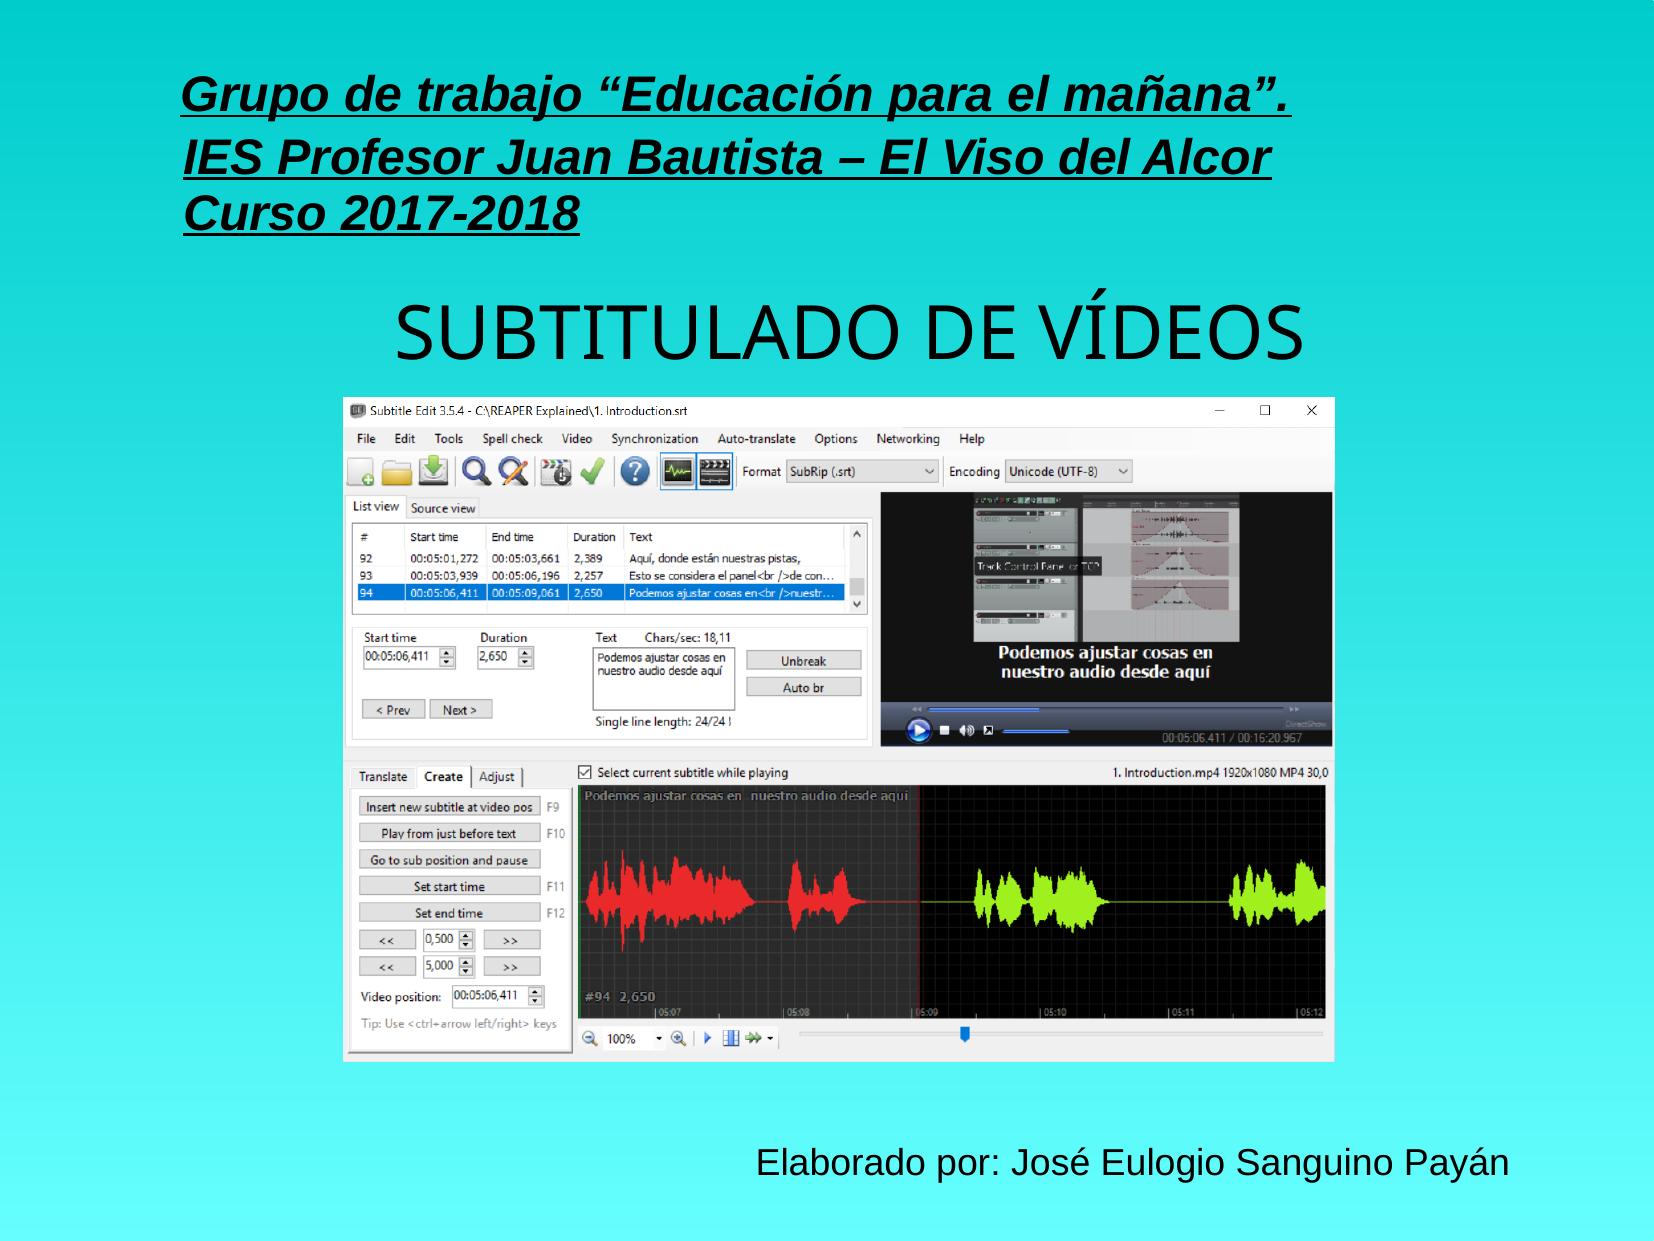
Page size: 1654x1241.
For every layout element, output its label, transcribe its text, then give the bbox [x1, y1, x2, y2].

text_box SUBTITULADO DE VÍDEOS [259, 271, 1441, 362]
text_box Grupo de trabajo “Educación para el mañana”. [165, 59, 1382, 130]
picture [343, 397, 1335, 1062]
text_box IES Profesor Juan Bautista – El Viso del Alcor Curso 2017-2018 [168, 121, 1492, 249]
text_box Elaborado por: José Eulogio Sanguino Payán [708, 1133, 1536, 1191]
